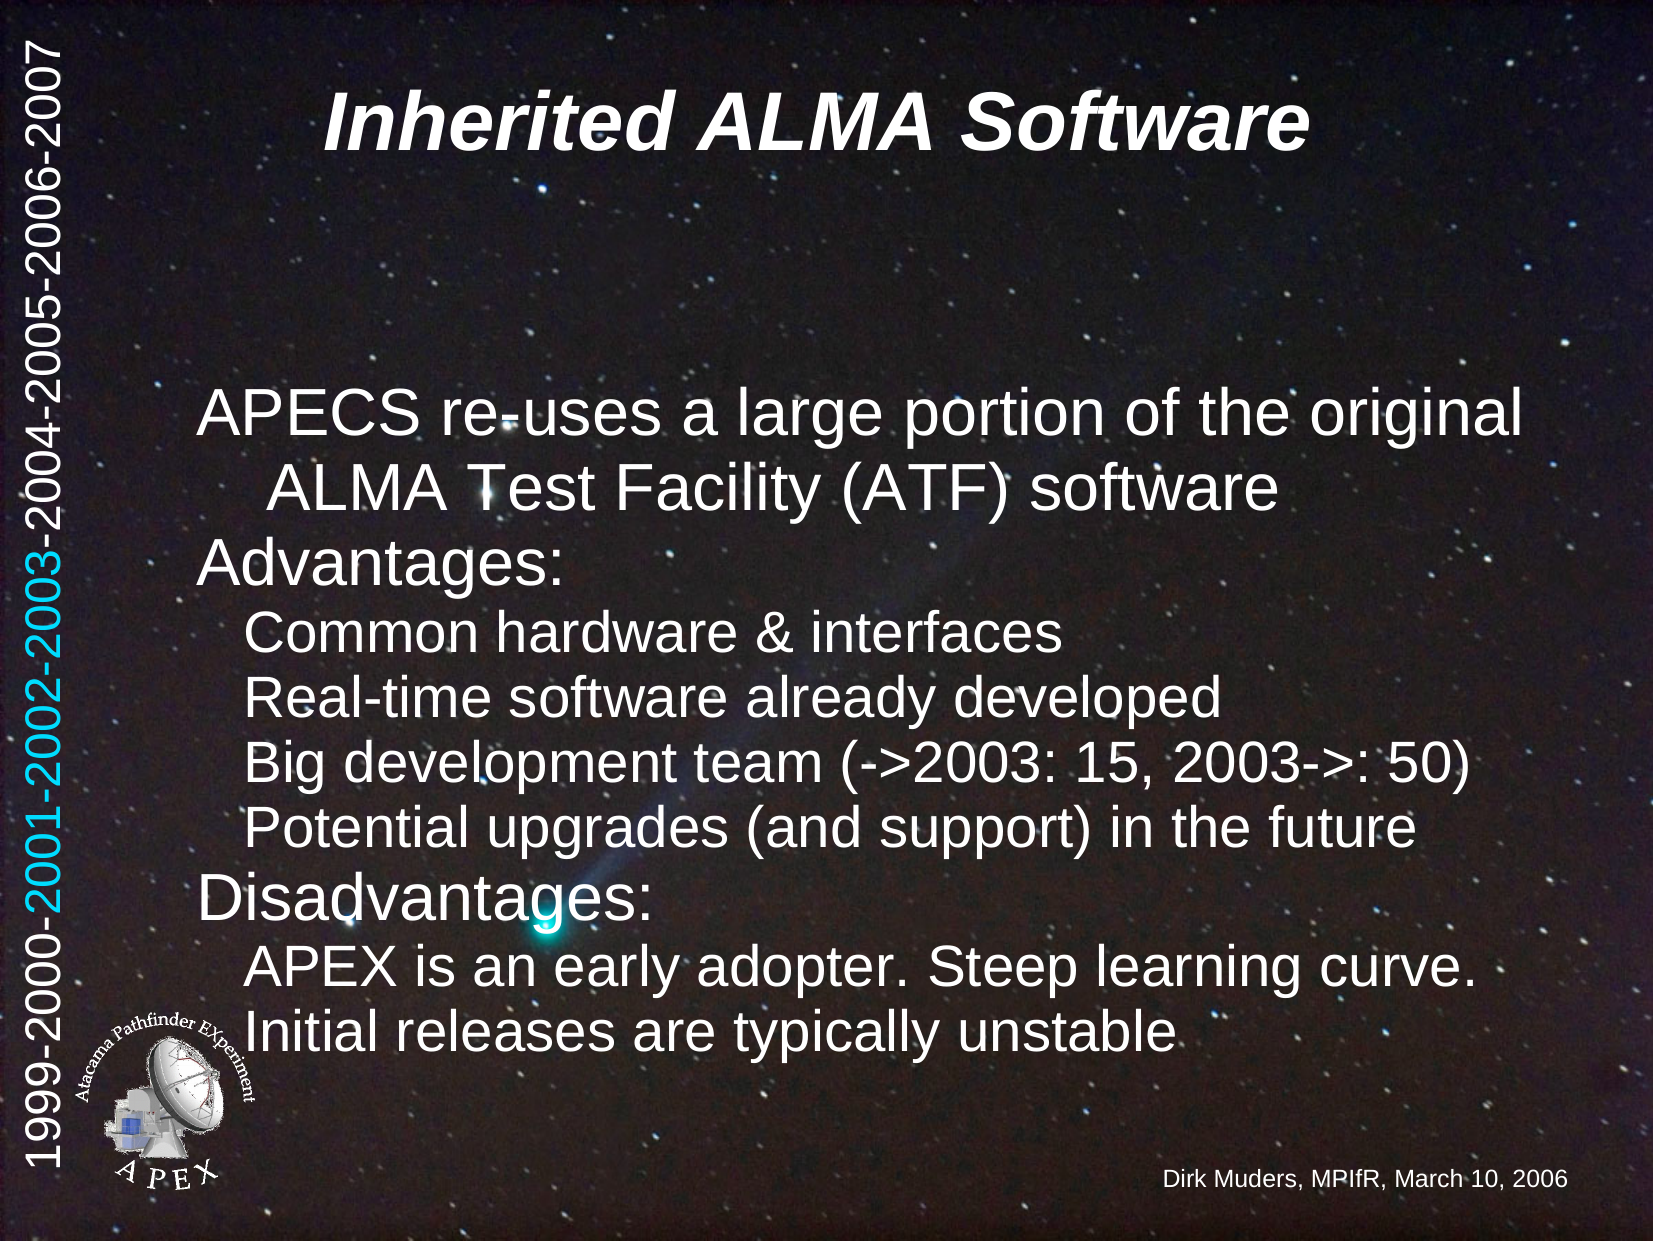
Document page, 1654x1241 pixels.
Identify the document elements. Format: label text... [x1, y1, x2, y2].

text_box 1999-2000-2001-2002-2003-2004-2005-2006-2007 [14, 38, 76, 1172]
picture [0, 0, 1653, 1241]
list APECS re-uses a large portion of the original ALMA Test Facility (ATF) software Advantages: Common hardware & interfaces Real-time software already developed Big development team (->2003: 15, 2003->: 50) Potential upgrades (and support) in the future Disadvantages: APEX is an early adopter. Steep learning curve. Initial releases are typically unstable [184, 375, 1575, 1157]
title Inherited ALMA Software [112, 17, 1525, 226]
